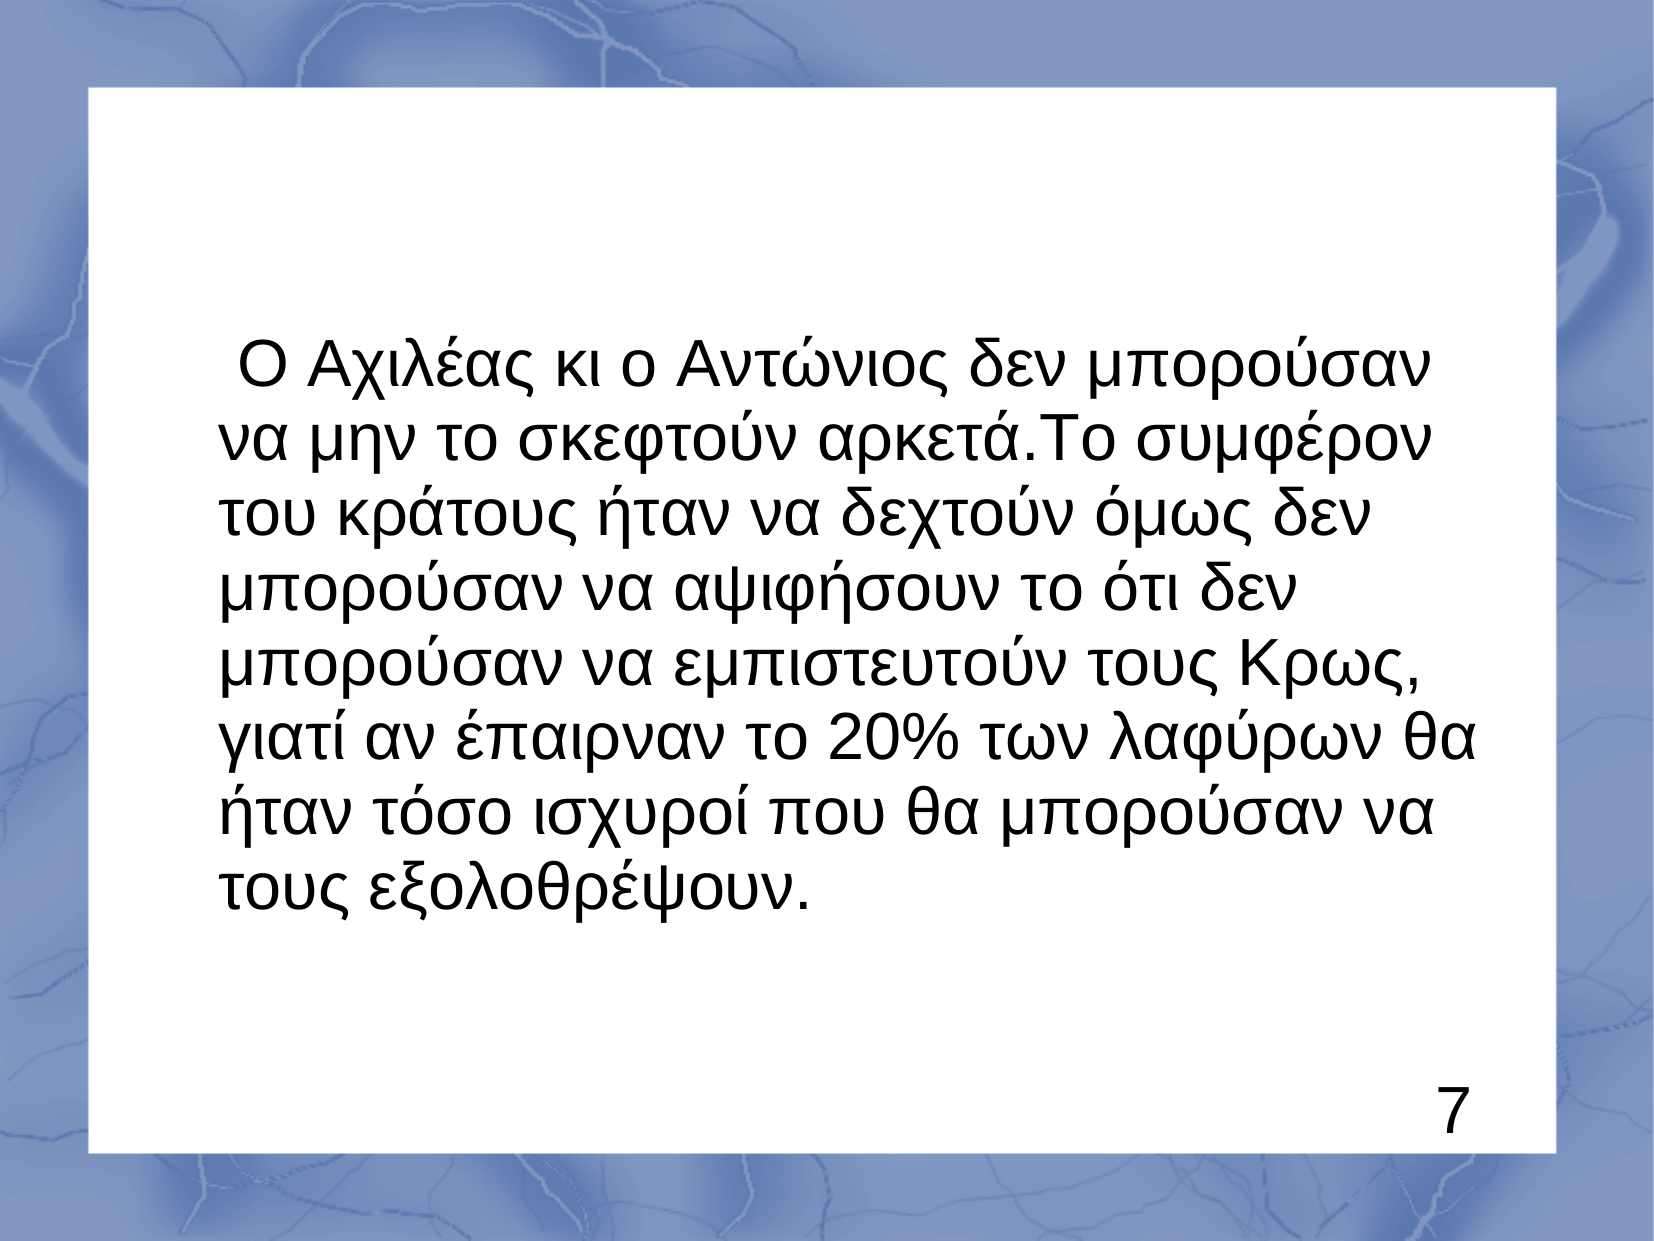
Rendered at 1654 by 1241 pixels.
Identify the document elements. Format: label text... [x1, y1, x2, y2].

picture [0, 0, 1654, 1241]
list Ο Αχιλέας κι ο Αντώνιος δεν μπορούσαν να μην το σκεφτούν αρκετά.Το συμφέρον του κράτους ήταν να δεχτούν όμως δεν μπορούσαν να αψιφήσουν το ότι δεν μπορούσαν να εμπιστευτούν τους Κρως, γιατί αν έπαιρναν το 20% των λαφύρων θα ήταν τόσο ισχυροί που θα μπορούσαν να τους εξολοθρέψουν. 7 [147, 325, 1506, 1149]
